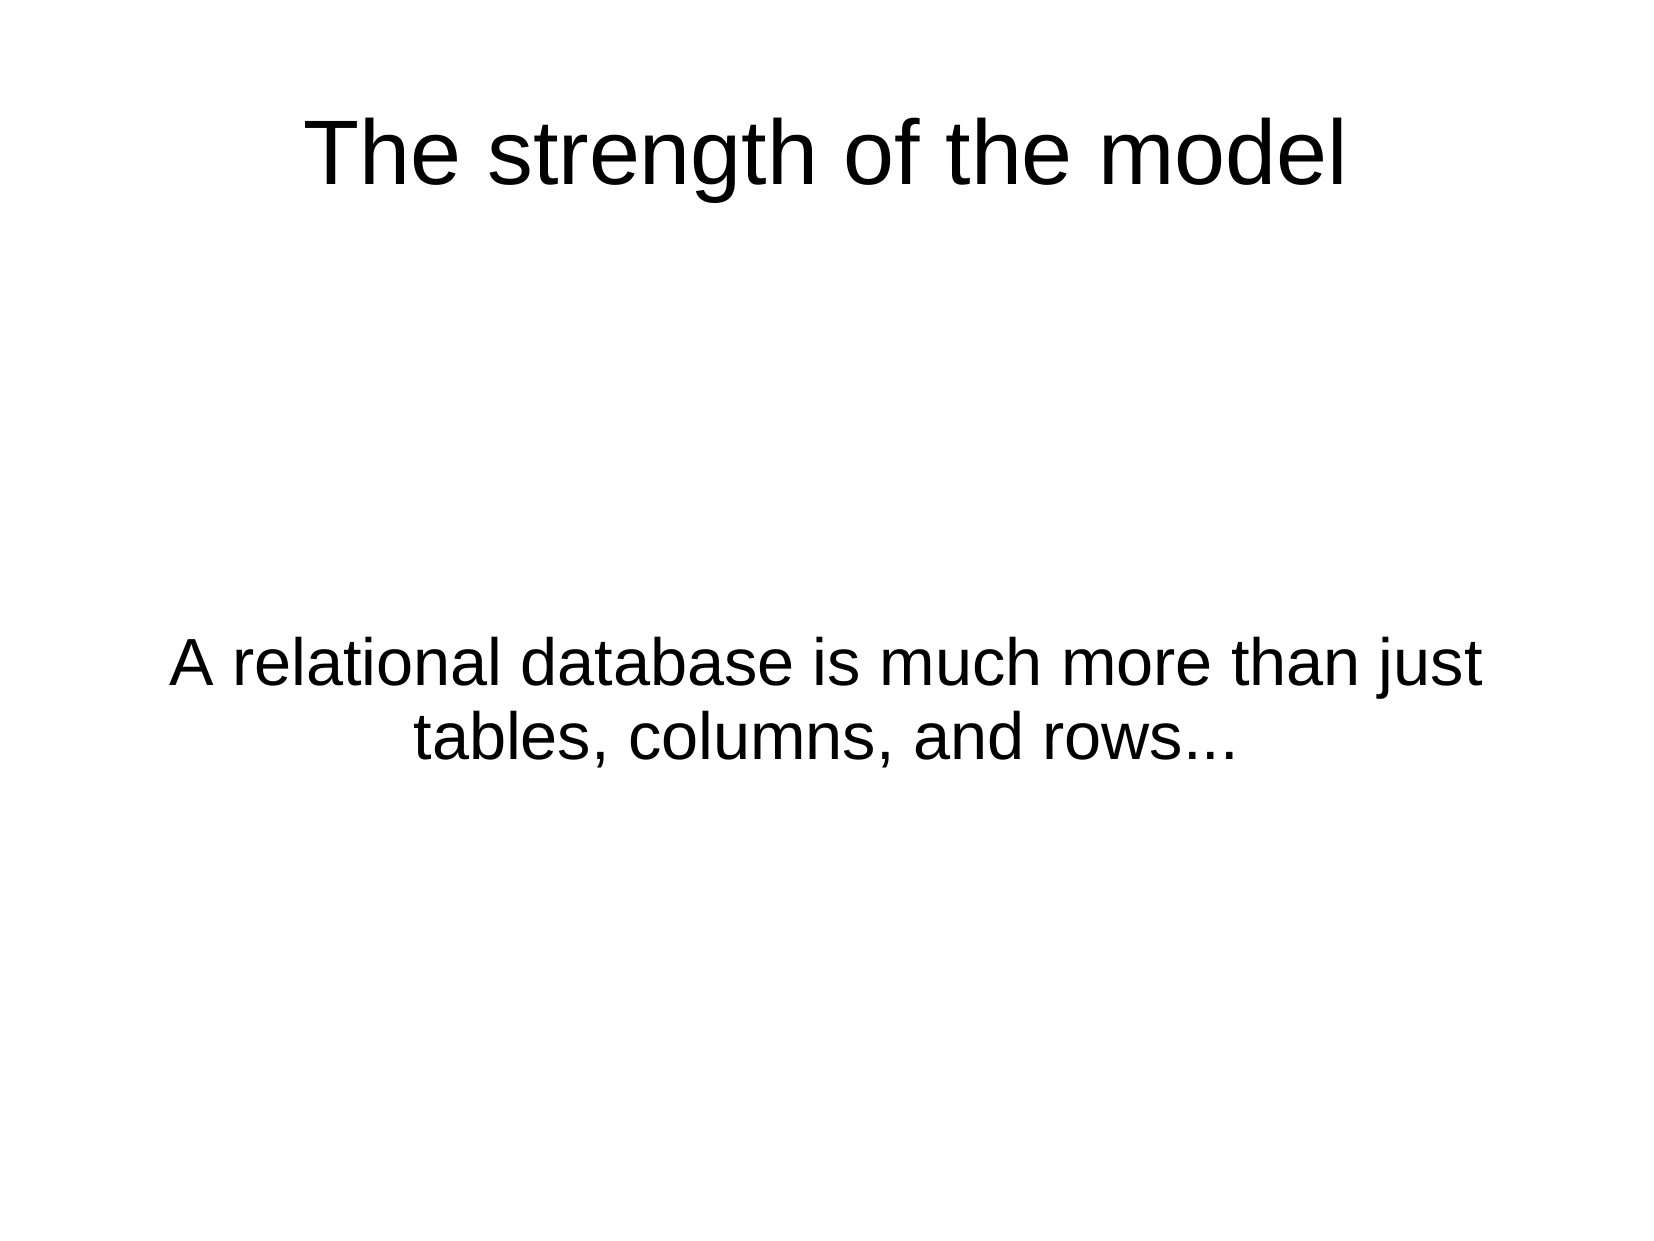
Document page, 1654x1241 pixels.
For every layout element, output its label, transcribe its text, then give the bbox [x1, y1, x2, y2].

subtitle A relational database is much more than just tables, columns, and rows... [82, 297, 1571, 1102]
title The strength of the model [82, 49, 1571, 257]
